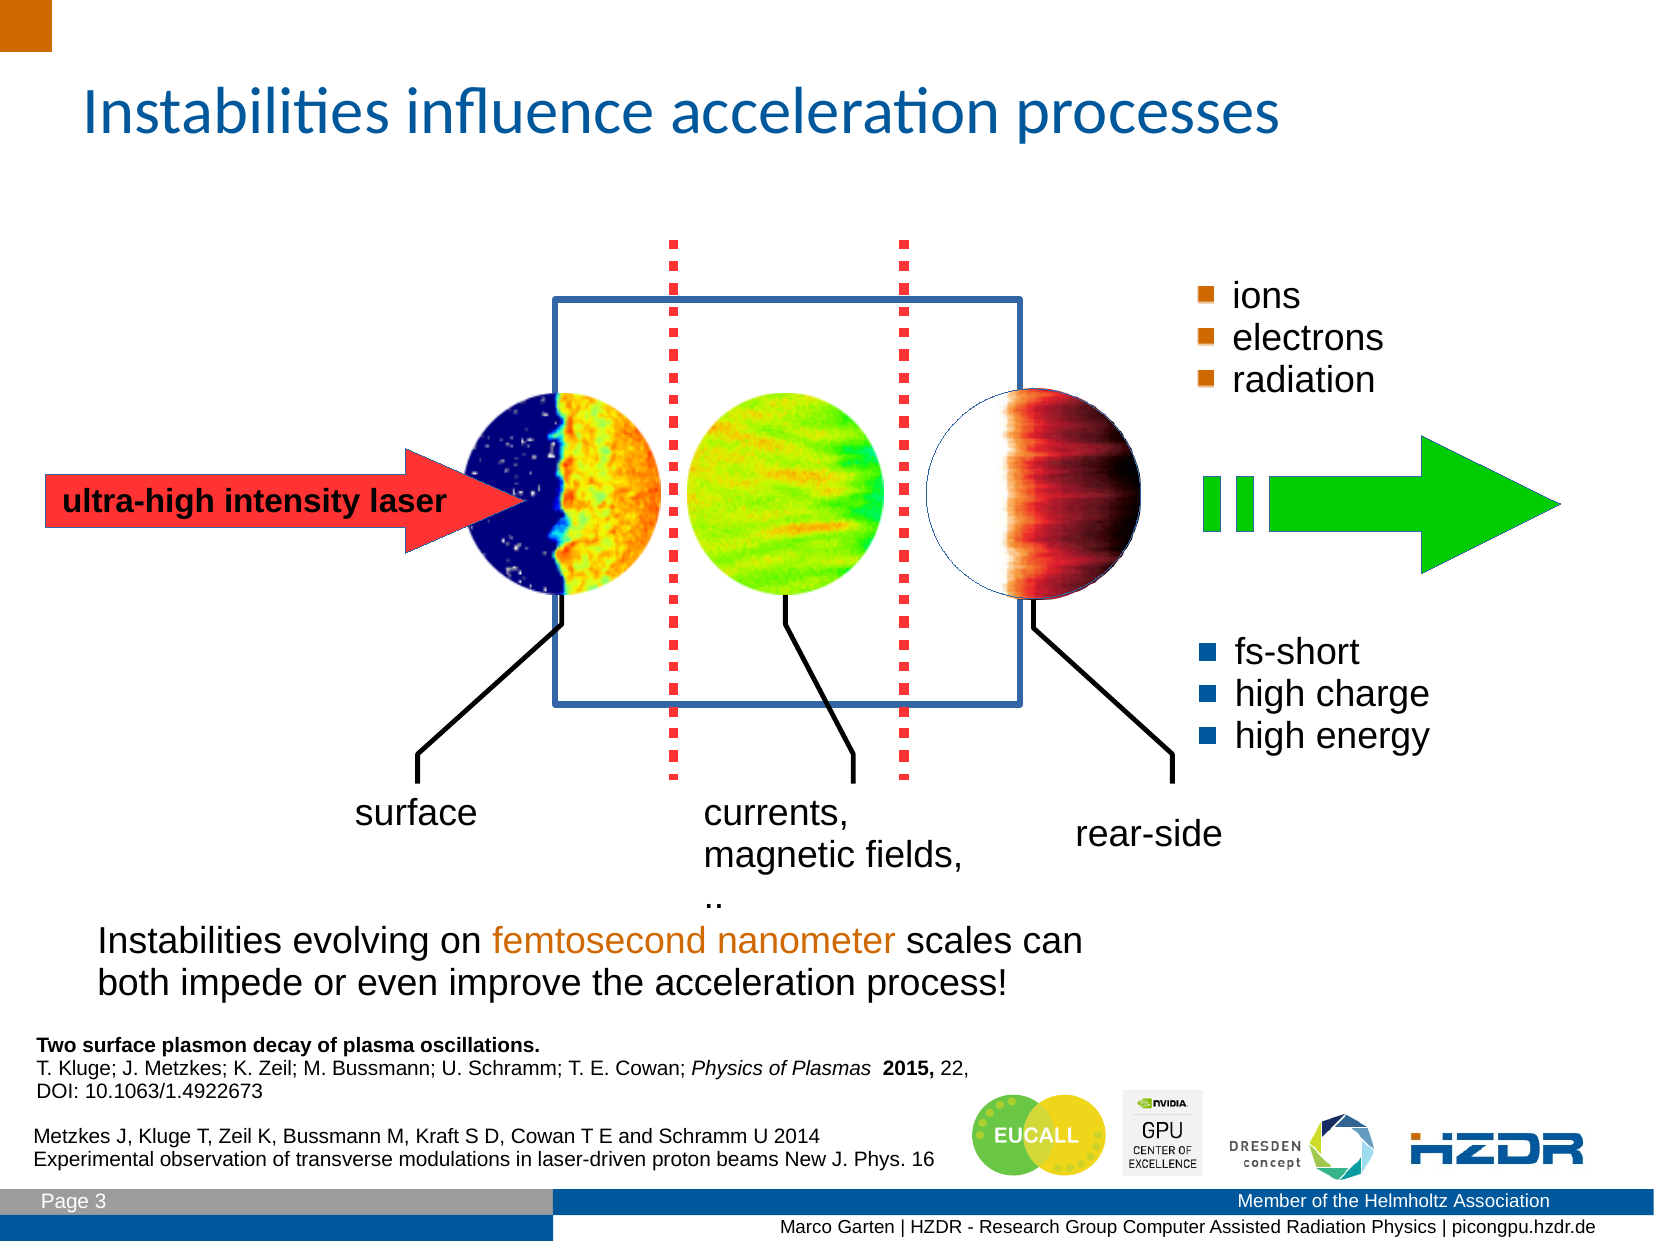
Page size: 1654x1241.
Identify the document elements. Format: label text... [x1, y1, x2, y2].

text_box fs-short high charge high energy [1184, 602, 1605, 786]
text_box ultra-high intensity laser [45, 448, 526, 554]
picture [1386, 1114, 1602, 1183]
text_box surface [340, 783, 496, 841]
picture [964, 1080, 1211, 1185]
text_box [1236, 476, 1254, 532]
text_box Two surface plasmon decay of plasma oscillations. T. Kluge; J. Metzkes; K. Zeil; M. Bussmann; U. Schramm; T. E. Cowan; Physics of Plasmas 2015, 22, DOI: 10.1063/1.4922673 [21, 1025, 990, 1111]
text_box [1203, 476, 1221, 532]
text_box Instabilities evolving on femtosecond nanometer scales can both impede or even improve the acceleration process! [82, 911, 1146, 1053]
picture [928, 388, 1141, 601]
text_box rear-side [1060, 783, 1284, 883]
text_box [1269, 450, 1561, 574]
text_box Metzkes J, Kluge T, Zeil K, Bussmann M, Kraft S D, Cowan T E and Schramm U 2014 Experimental observation of transverse modulations in laser-driven proton beams New J. Phys. 16 [18, 1116, 950, 1179]
title Instabilities influence acceleration processes [82, 49, 1571, 166]
picture [1230, 1114, 1374, 1180]
text_box currents, magnetic fields, .. [688, 783, 1018, 925]
text_box ions electrons radiation [1182, 224, 1468, 450]
picture [463, 393, 661, 595]
picture [687, 393, 884, 595]
